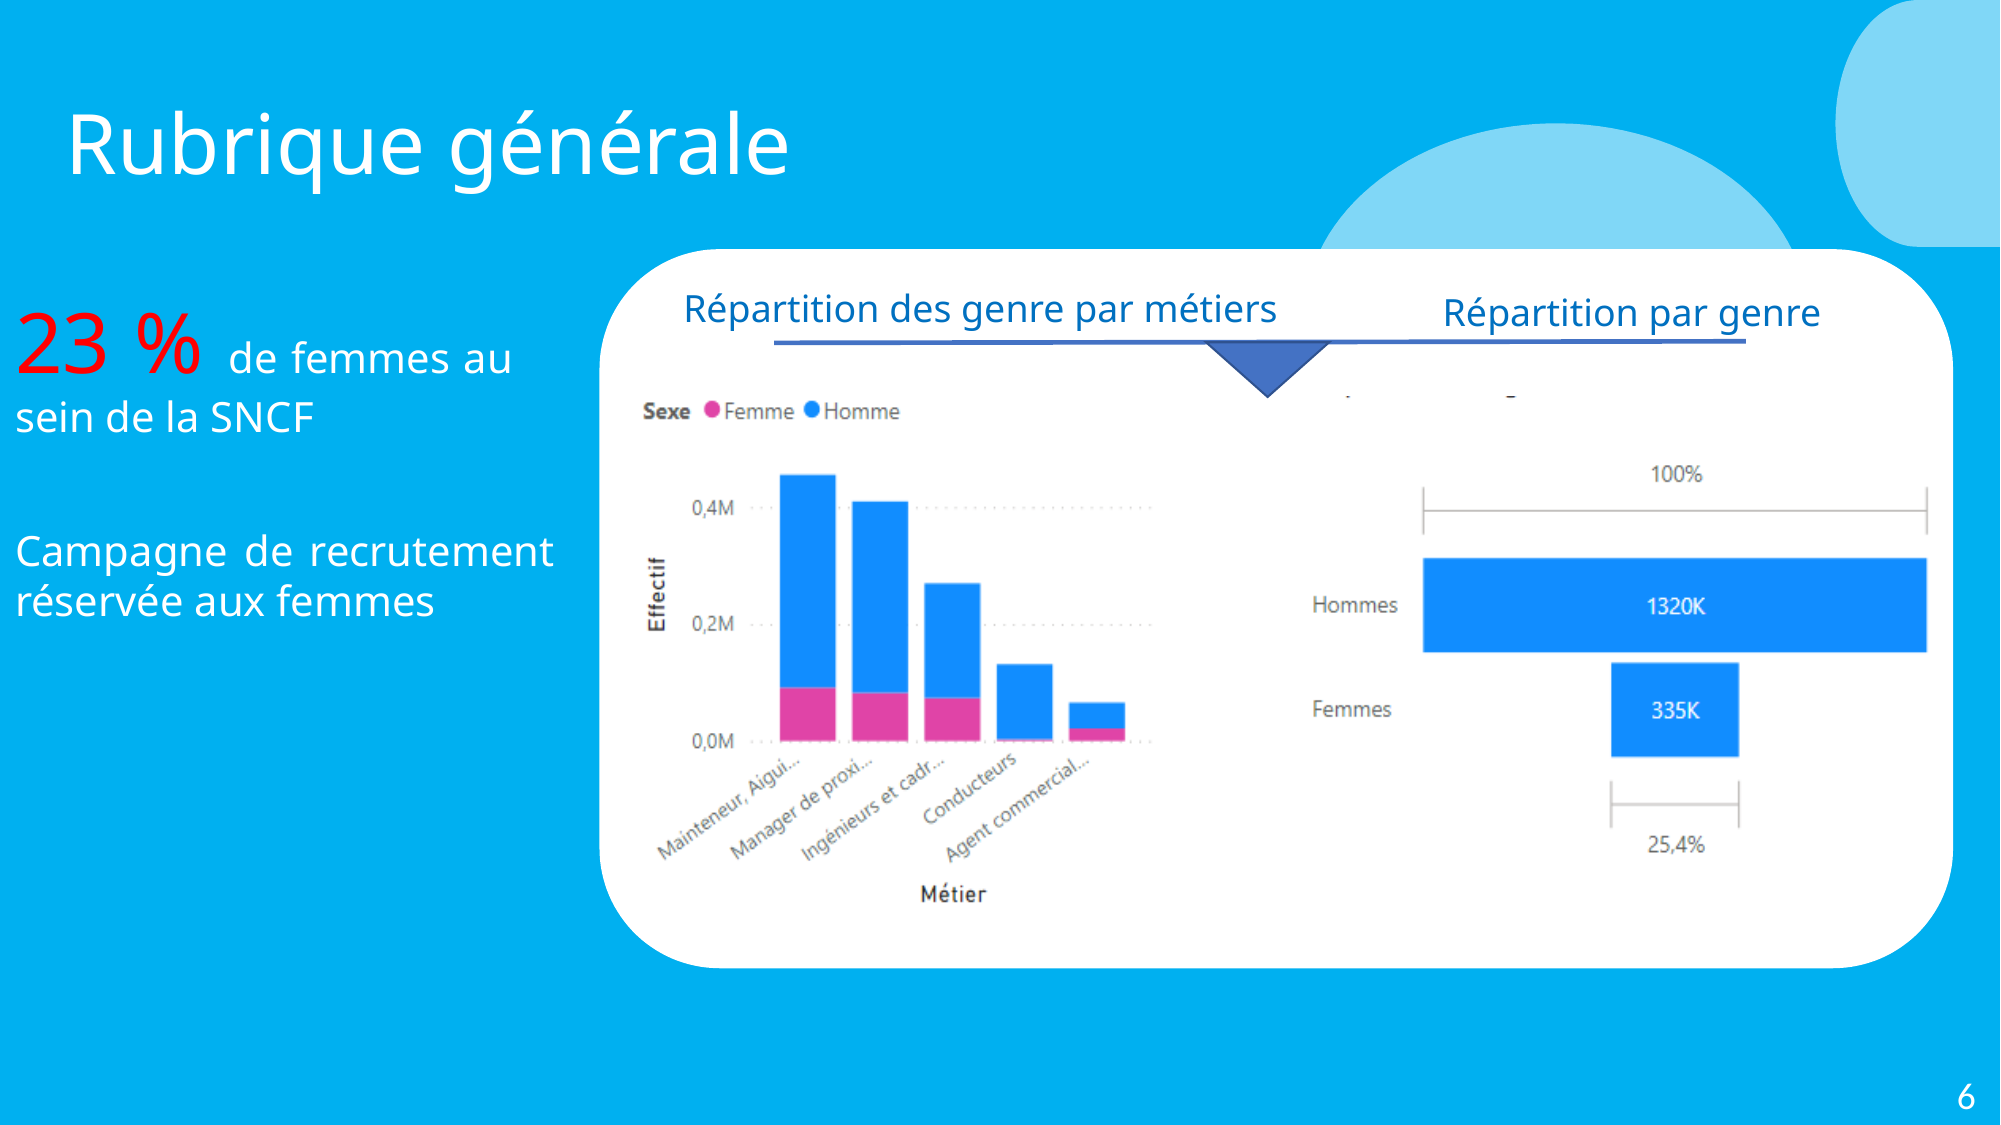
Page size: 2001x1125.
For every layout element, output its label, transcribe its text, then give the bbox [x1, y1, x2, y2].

text_box 23 % de femmes au sein de la SNCF [0, 283, 600, 450]
text_box Campagne de recrutement réservée aux femmes [0, 517, 600, 634]
text_box Répartition par genre [1427, 281, 1902, 342]
text_box 6 [1941, 1064, 2000, 1125]
picture [633, 396, 1933, 909]
text_box Répartition des genre par métiers [668, 277, 1359, 339]
text_box Rubrique générale [50, 83, 841, 200]
text_box [0, 0, 2000, 1125]
